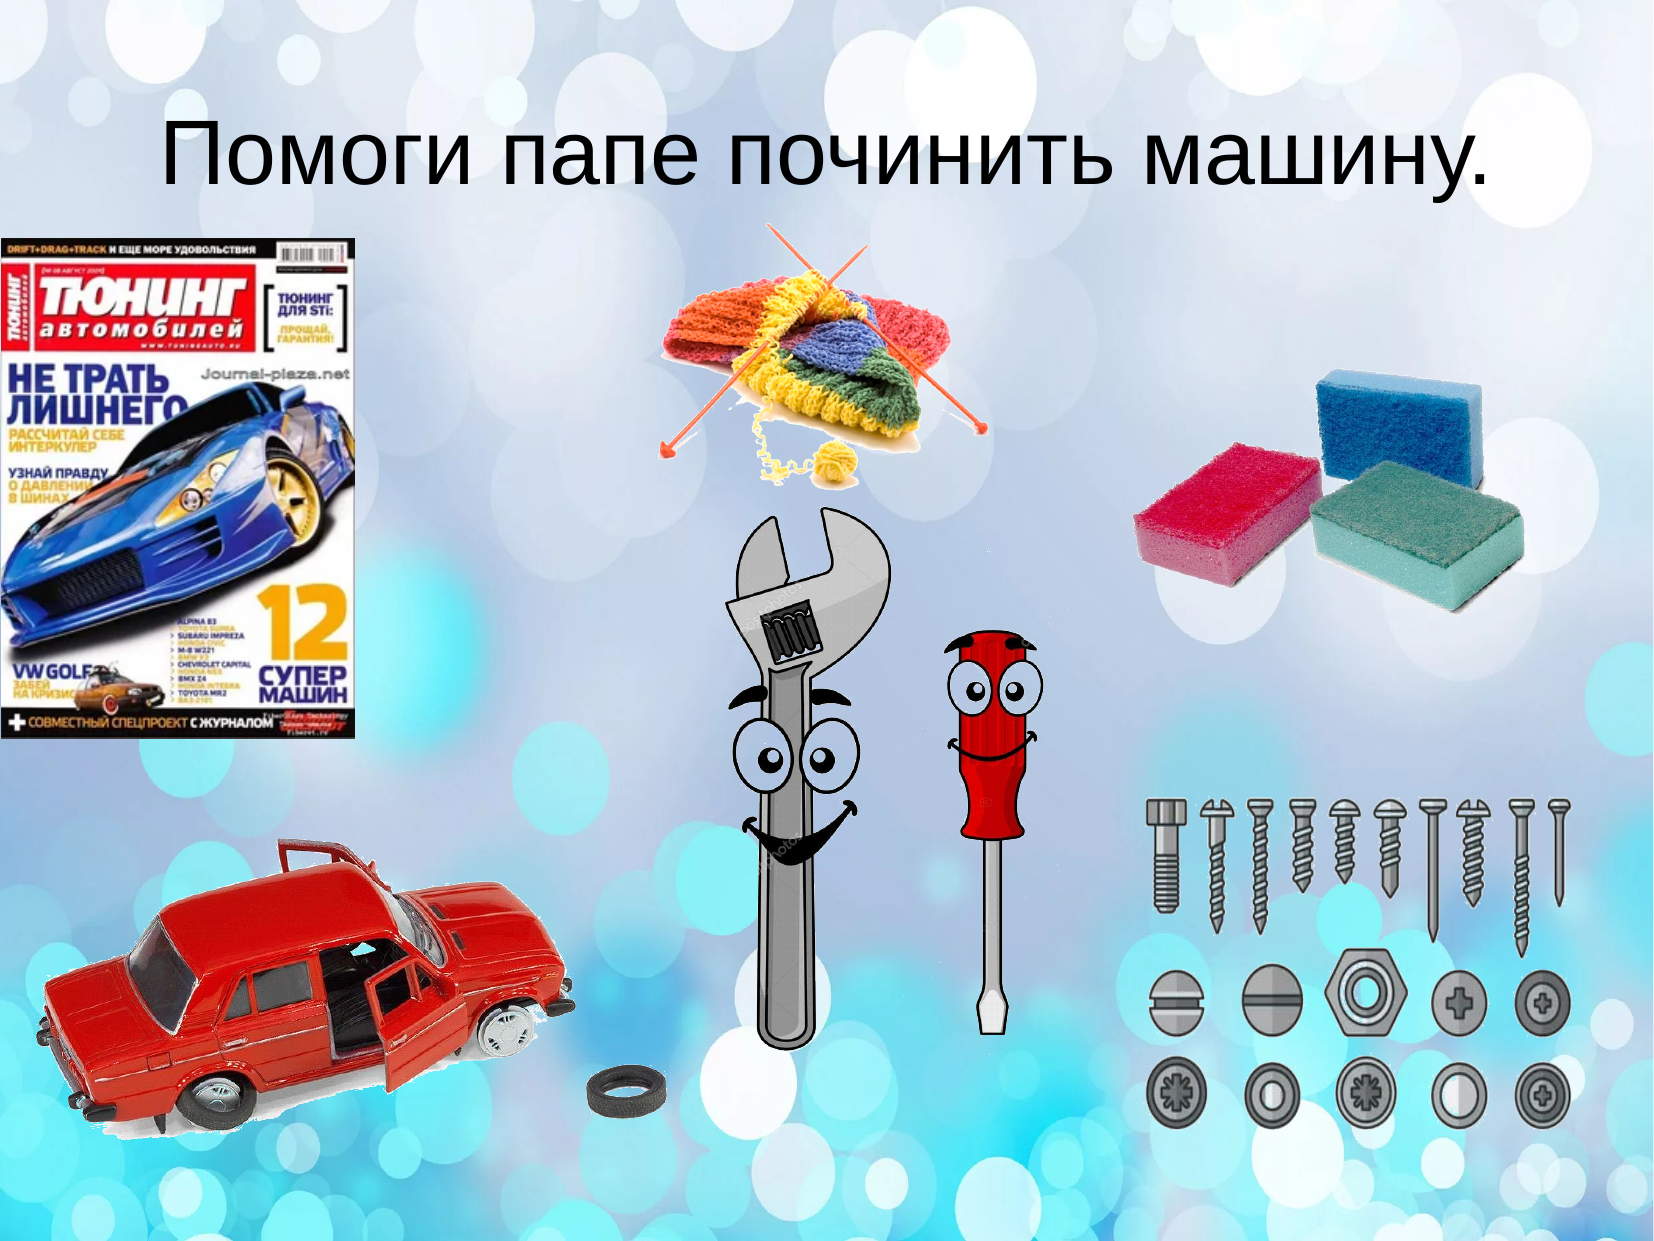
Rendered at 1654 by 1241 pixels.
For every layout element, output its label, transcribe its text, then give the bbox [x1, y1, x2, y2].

picture [0, 0, 1654, 1241]
title Помоги папе починить машину. [82, 49, 1571, 257]
